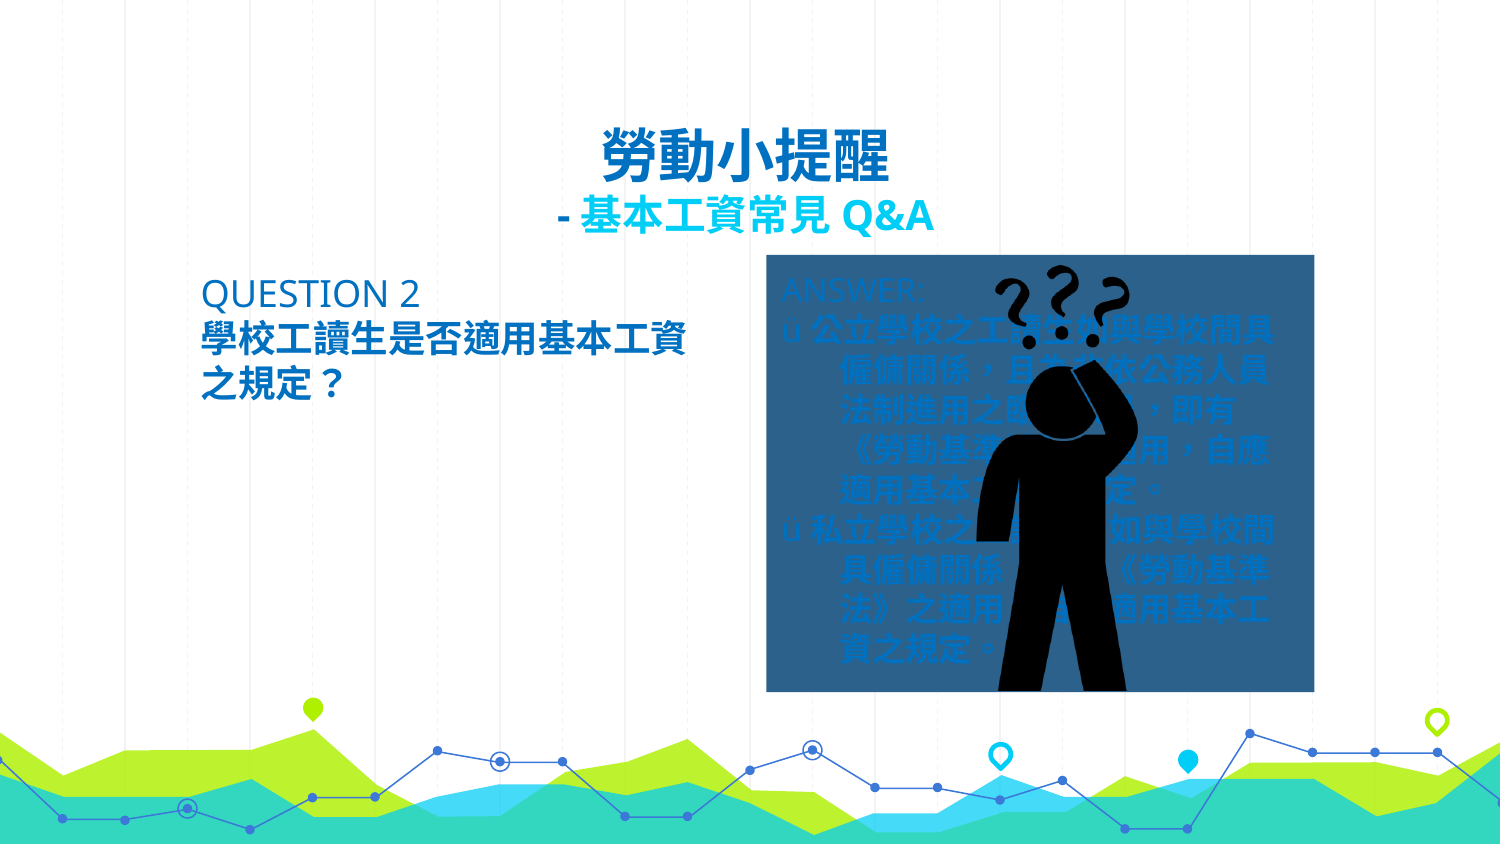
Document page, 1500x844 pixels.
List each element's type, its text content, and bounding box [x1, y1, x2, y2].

picture [950, 265, 1164, 691]
title 勞動小提醒 -基本工資常見Q&A [171, 103, 1320, 222]
list QUESTION 2 學校工讀生是否適用基本工資之規定？ [185, 254, 734, 693]
list ANSWER: 公立學校之工讀生如與學校間具僱傭關係，且為非依公務人員法制進用之臨時人員，即有《勞動基準法》之適用，自應適用基本工資之規定。 私立學校之工讀生，如與學校間具僱傭關係，已有《勞動基準法》之適用，自應適用基本工資之規定。 [766, 254, 1315, 693]
